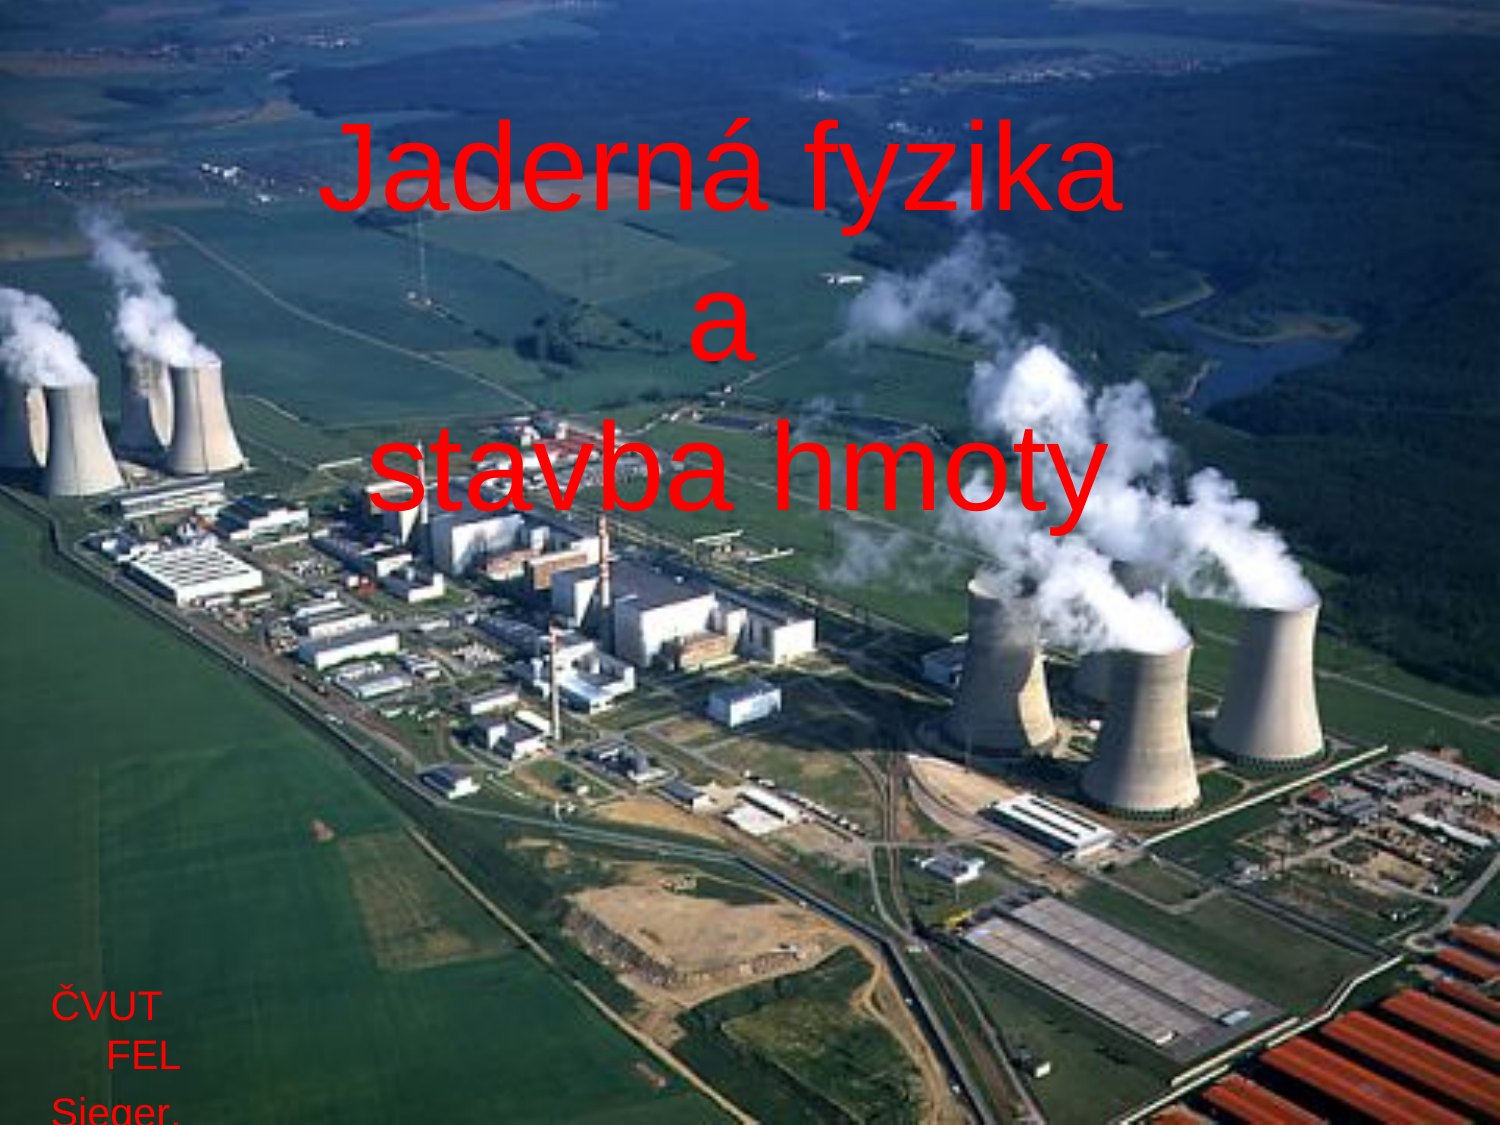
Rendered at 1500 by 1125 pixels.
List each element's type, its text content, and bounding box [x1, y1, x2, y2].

list ČVUT FEL Sieger, 2012 [35, 971, 237, 1075]
text_box Jaderná fyzika a stavba hmoty [171, 78, 1306, 544]
picture [139, 1107, 150, 1114]
picture [0, 0, 1500, 1125]
picture [93, 1107, 104, 1114]
picture [115, 1108, 127, 1124]
